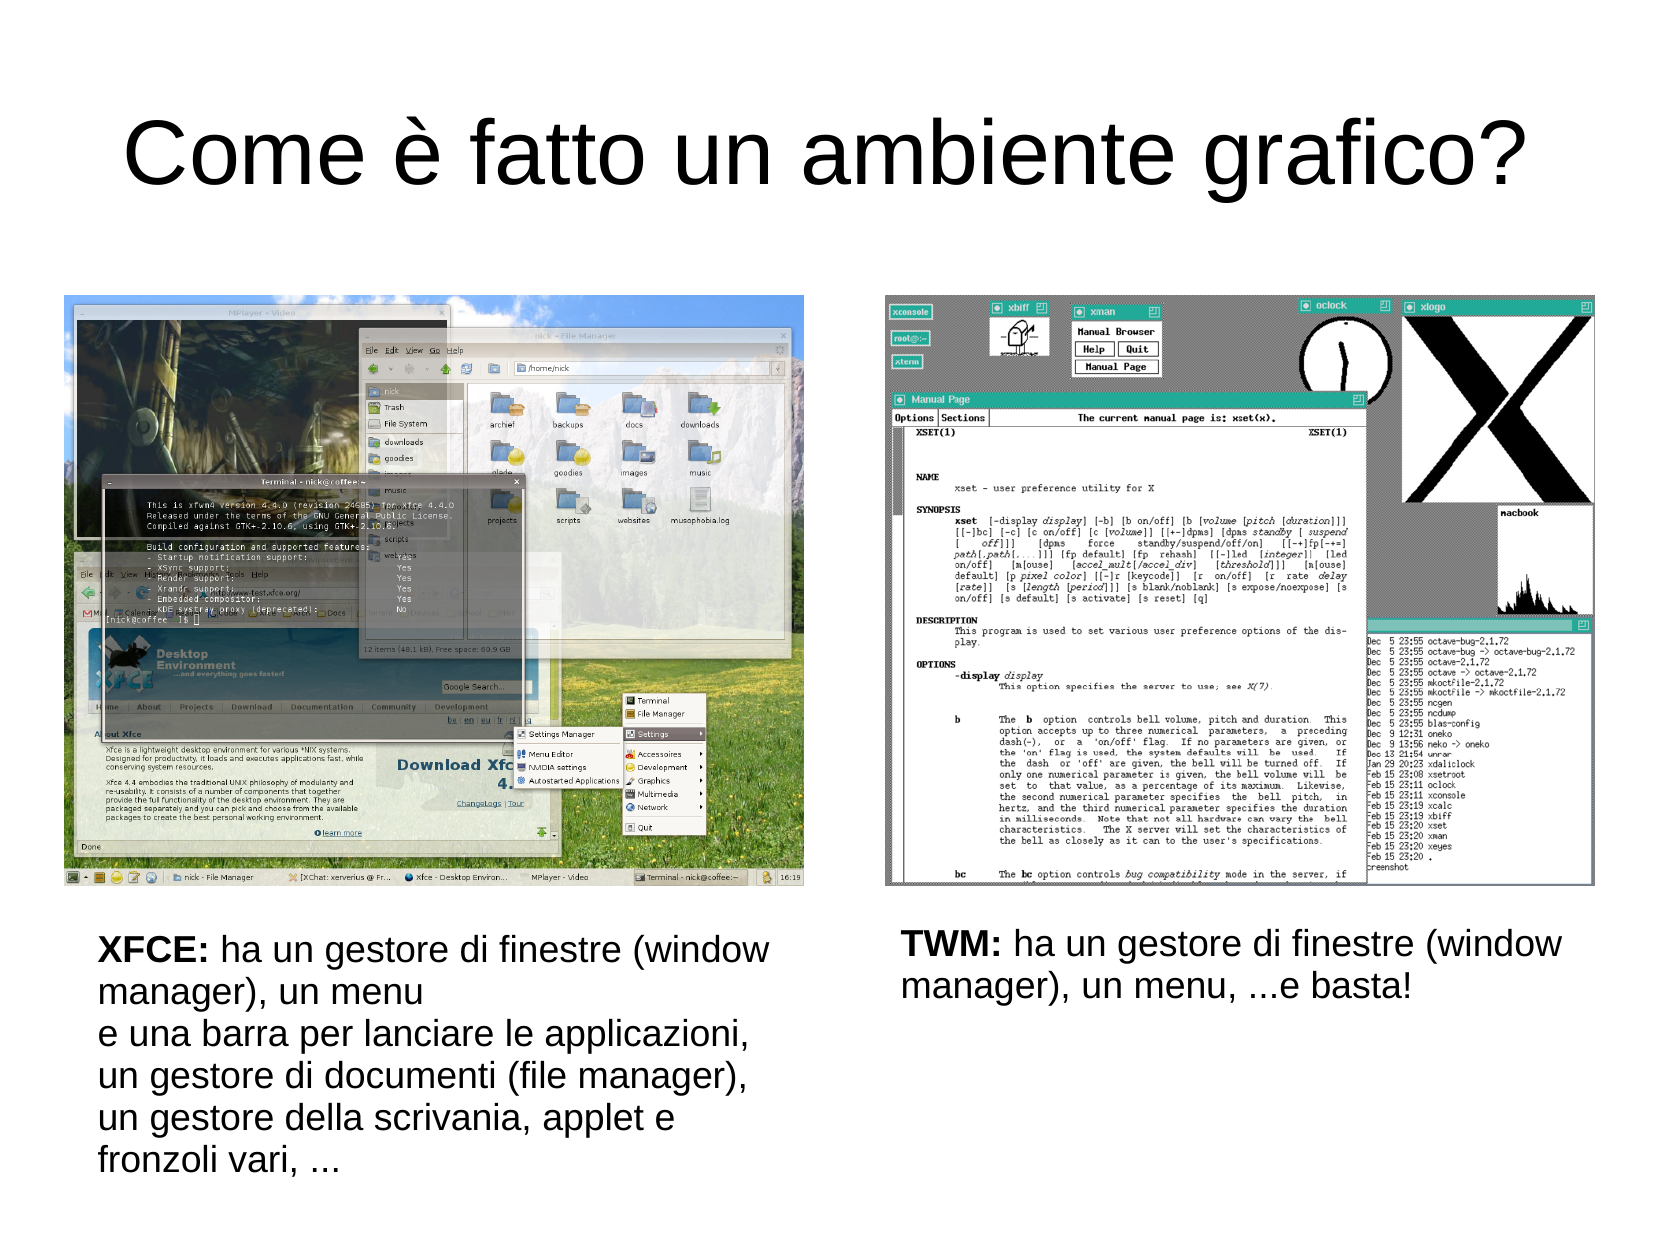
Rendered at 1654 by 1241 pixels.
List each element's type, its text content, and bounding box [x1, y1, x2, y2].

title Come è fatto un ambiente grafico? [82, 56, 1571, 250]
text_box TWM: ha un gestore di finestre (window manager), un menu, ...e basta! [885, 915, 1595, 1211]
picture [64, 295, 804, 886]
picture [885, 295, 1595, 886]
text_box XFCE: ha un gestore di finestre (window manager), un menu e una barra per lanciare le applicazioni, un gestore di documenti (file manager), un gestore della scrivania, applet e fronzoli vari, ... [82, 921, 792, 1217]
